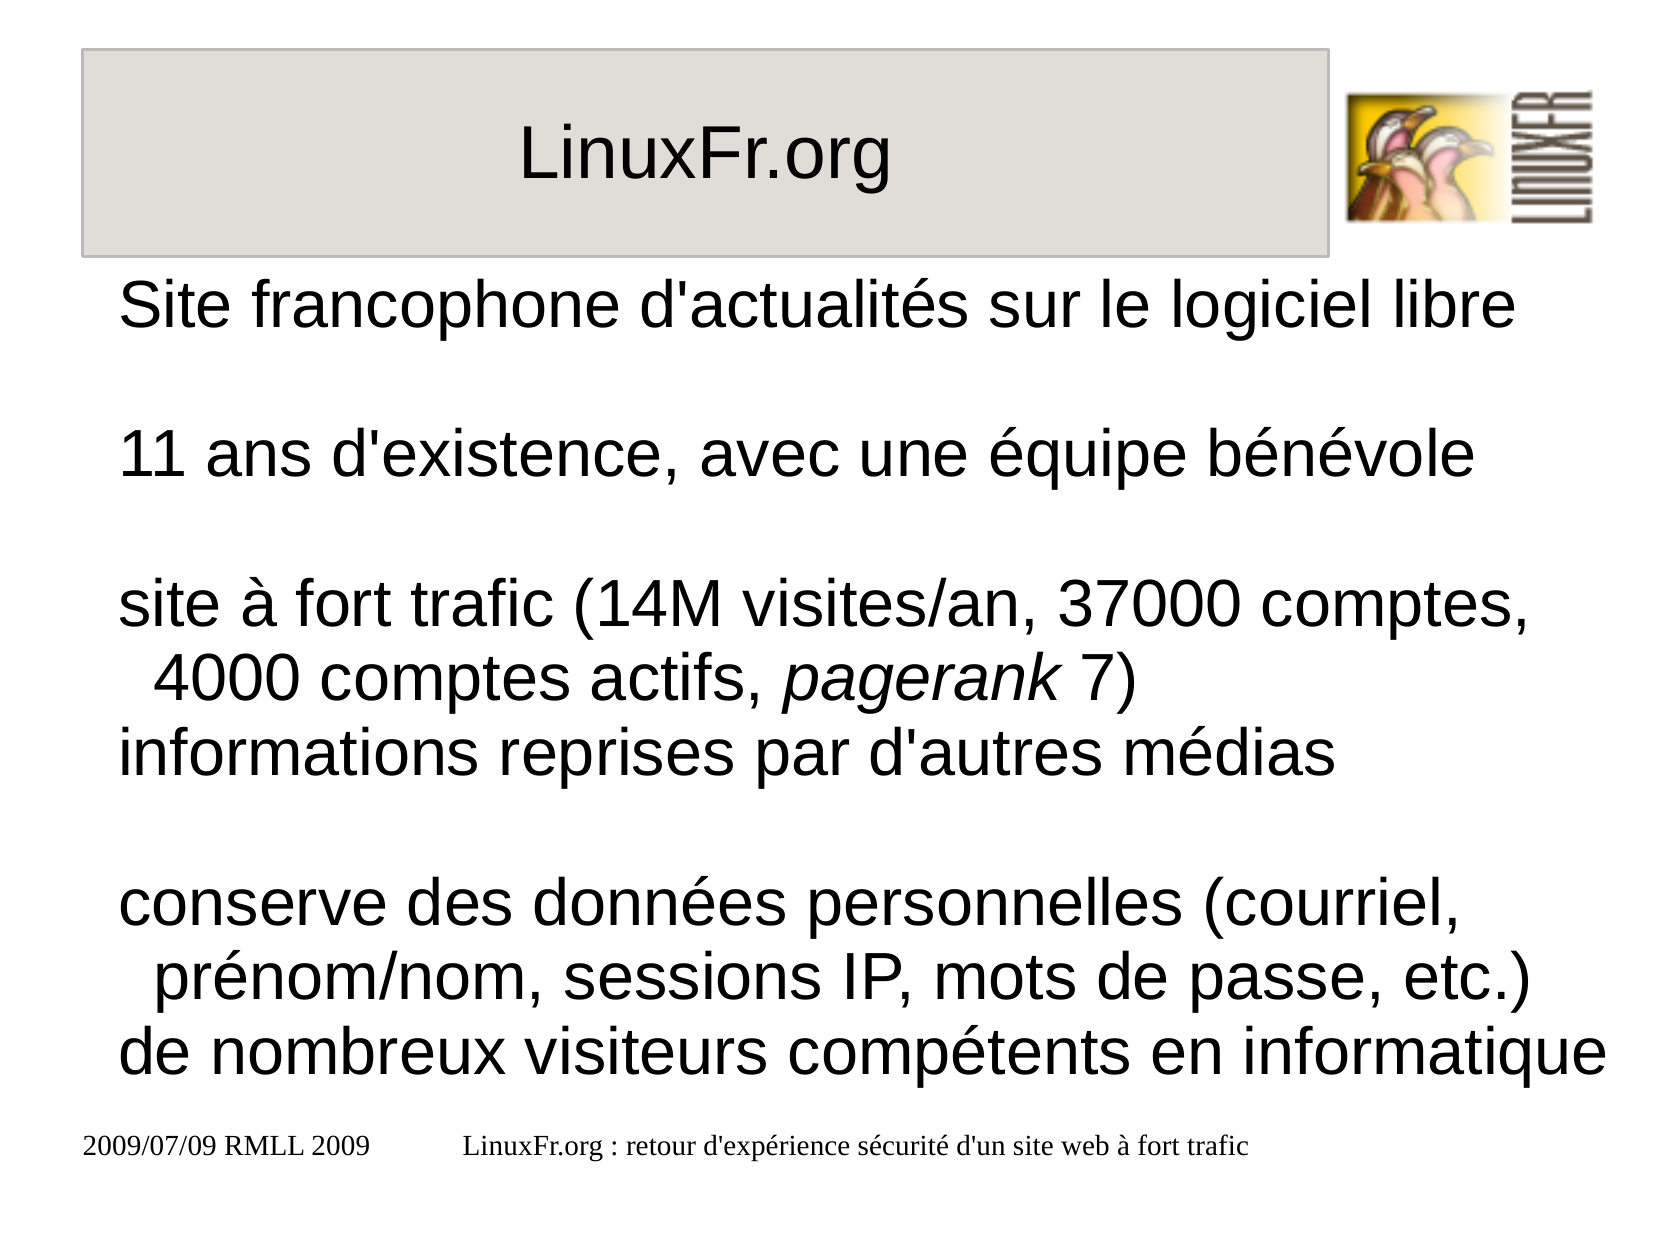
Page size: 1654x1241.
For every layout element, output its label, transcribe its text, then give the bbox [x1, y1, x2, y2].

subtitle Site francophone d'actualités sur le logiciel libre 11 ans d'existence, avec une équipe bénévole site à fort trafic (14M visites/an, 37000 comptes, 4000 comptes actifs, pagerank 7) informations reprises par d'autres médias conserve des données personnelles (courriel, prénom/nom, sessions IP, mots de passe, etc.) de nombreux visiteurs compétents en informatique [82, 266, 1625, 1090]
picture [1341, 88, 1601, 229]
title LinuxFr.org [82, 49, 1329, 257]
